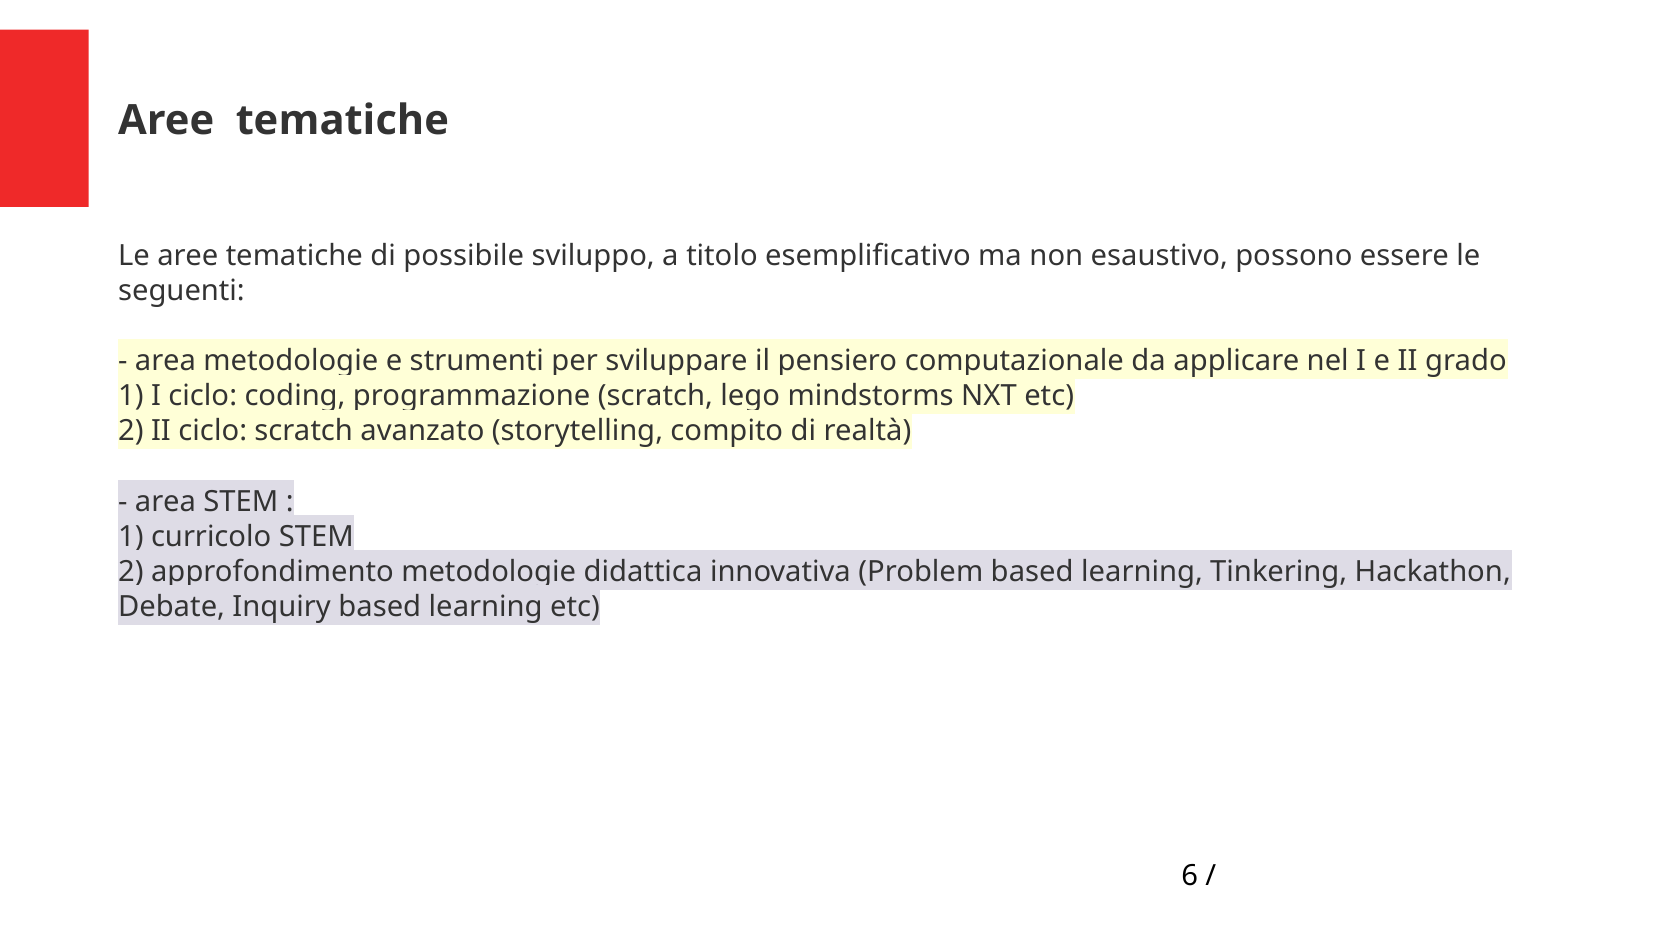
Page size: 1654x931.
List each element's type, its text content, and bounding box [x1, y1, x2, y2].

text_box 3 / [1181, 856, 1565, 922]
title Aree tematiche [118, 29, 1595, 207]
list Le aree tematiche di possibile sviluppo, a titolo esemplificativo ma non esaustivo, possono essere le seguenti: - area metodologie e strumenti per sviluppare il pensiero computazionale da applicare nel I e II grado 1) I ciclo: coding, programmazione (scratch, lego mindstorms NXT etc) 2) II ciclo: scratch avanzato (storytelling, compito di realtà) - area STEM : 1) curricolo STEM 2) approfondimento metodologie didattica innovativa (Problem based learning, Tinkering, Hackathon, Debate, Inquiry based learning etc) [118, 236, 1595, 798]
